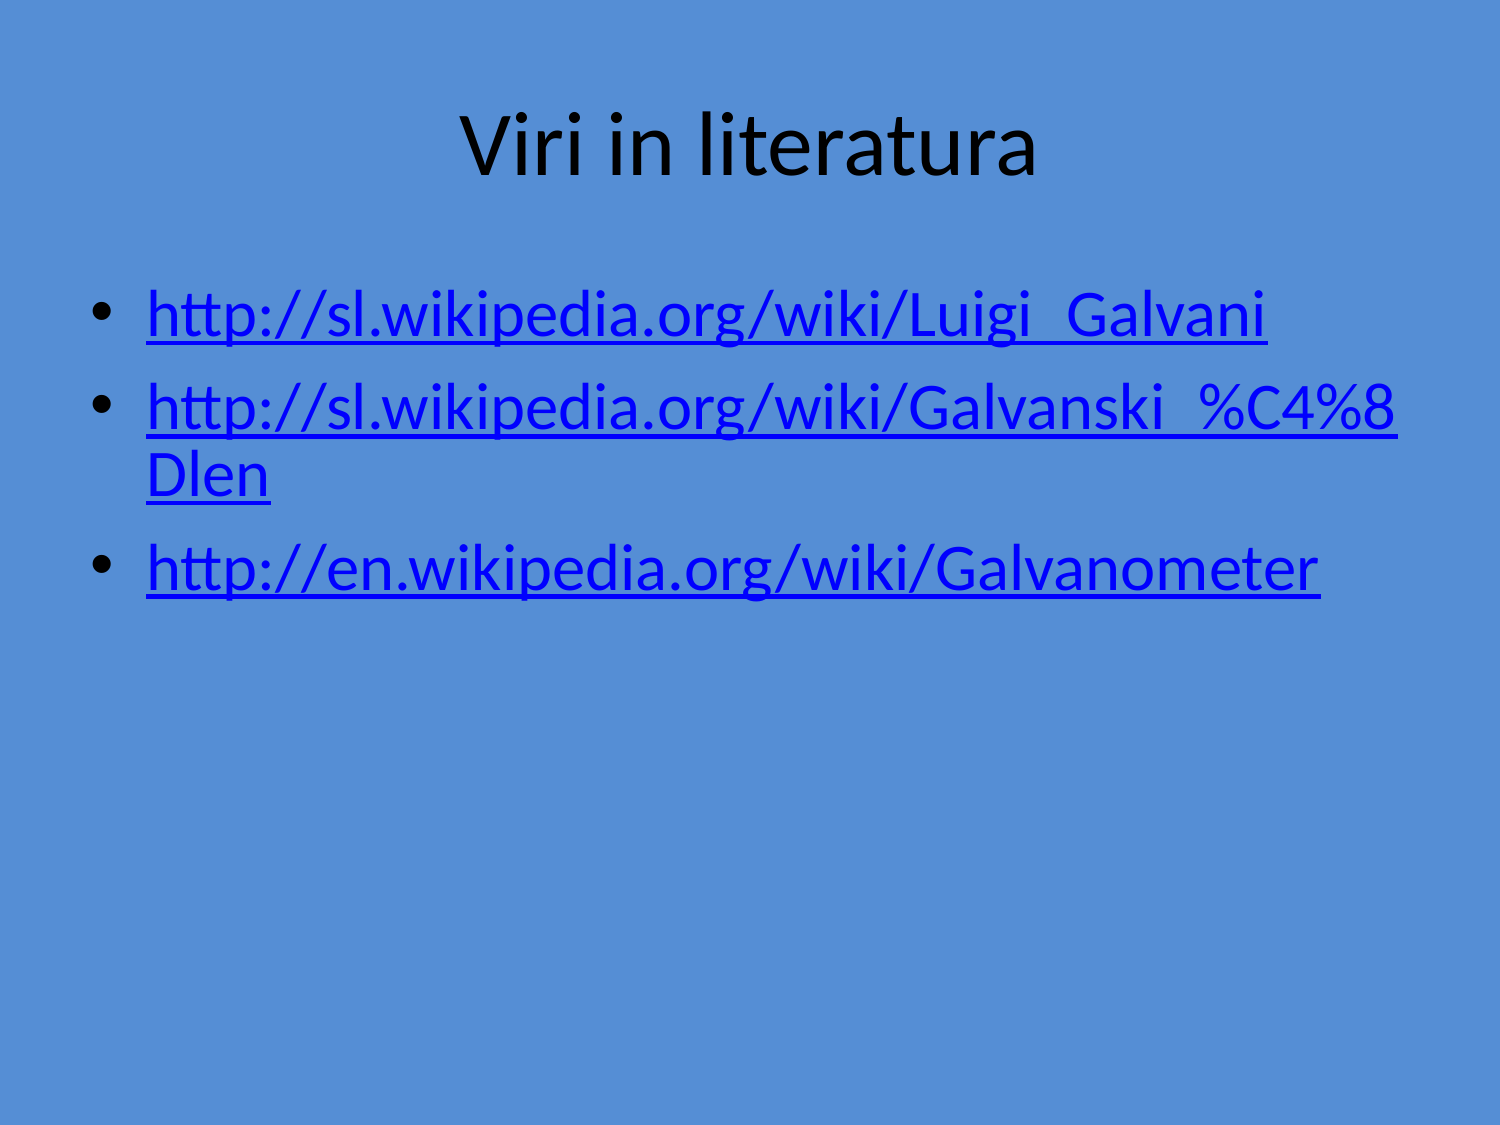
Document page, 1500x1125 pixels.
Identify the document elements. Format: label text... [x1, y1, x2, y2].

title Viri in literatura [75, 45, 1425, 233]
list http://sl.wikipedia.org/wiki/Luigi_Galvani http://sl.wikipedia.org/wiki/Galvanski_%C4%8Dlen http://en.wikipedia.org/wiki/Galvanometer [75, 262, 1425, 1005]
